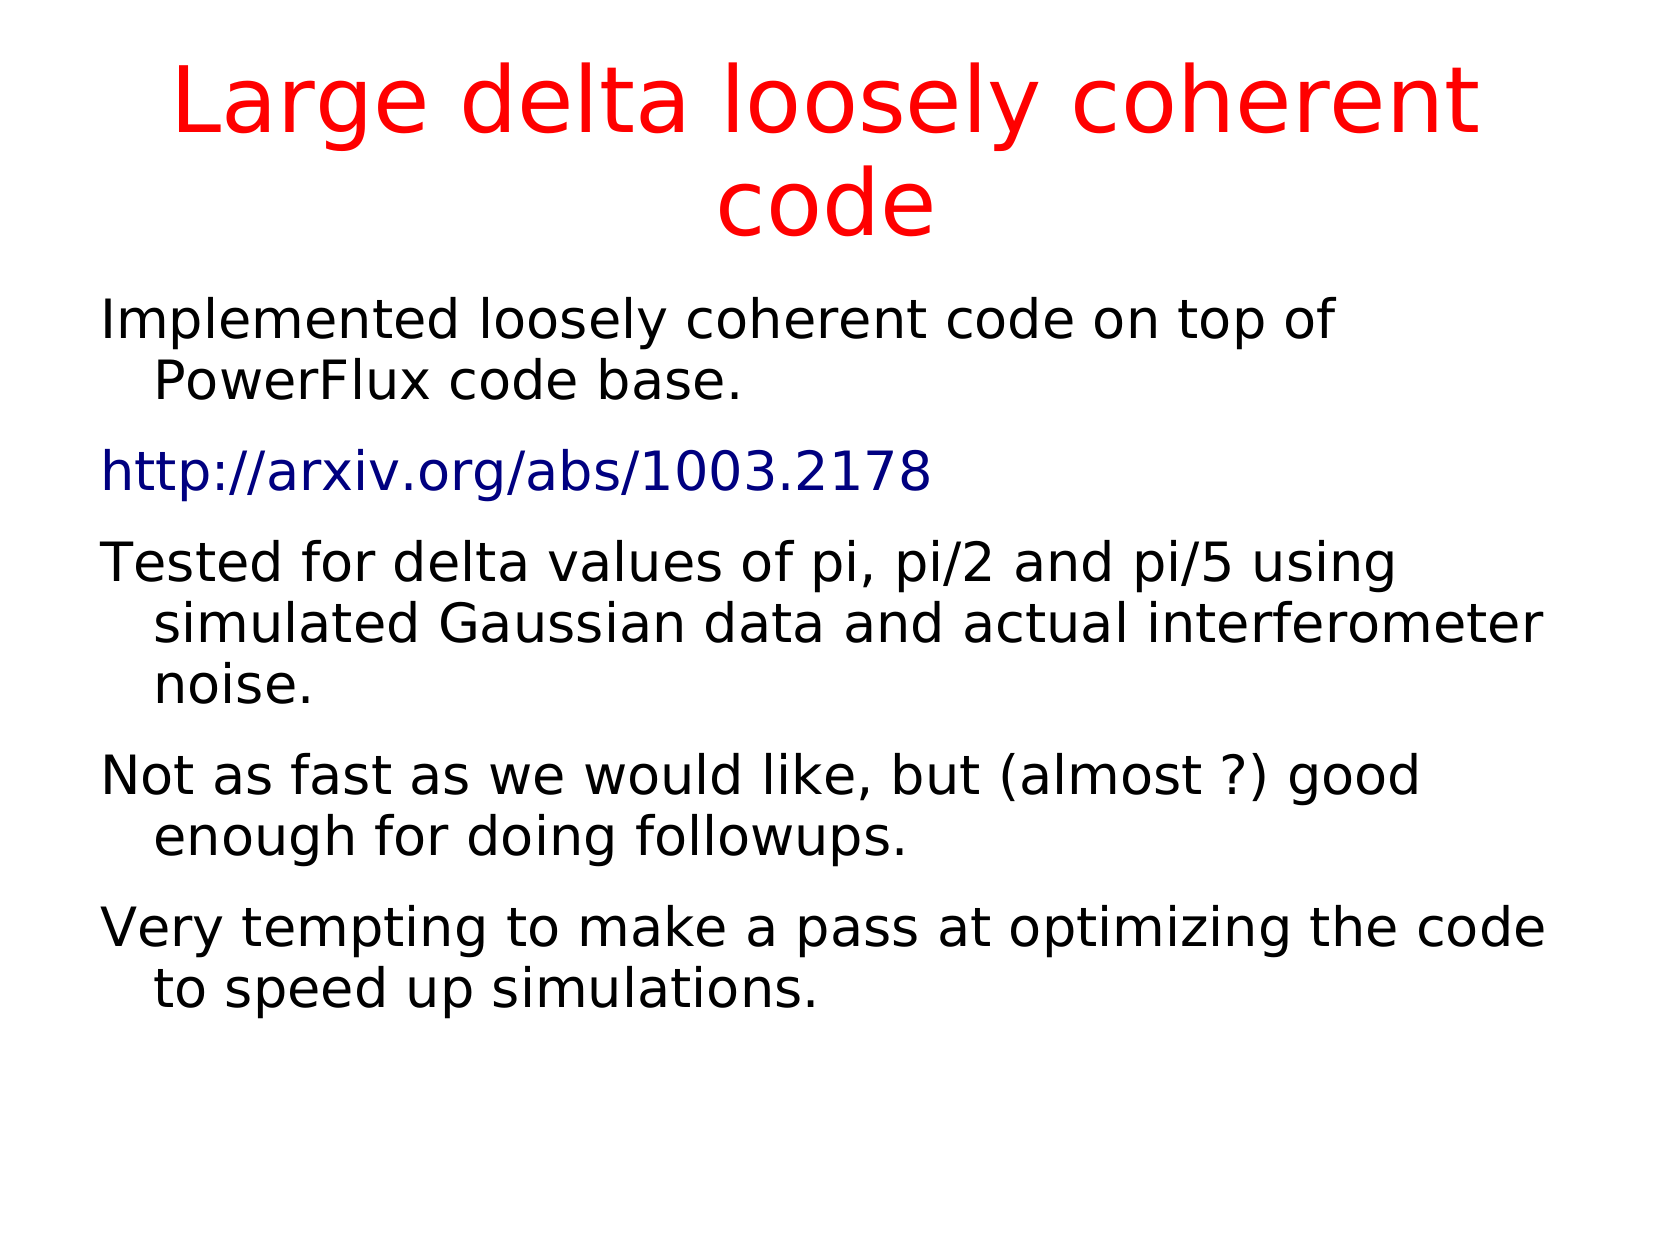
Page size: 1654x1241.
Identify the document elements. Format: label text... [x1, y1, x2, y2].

title Large delta loosely coherent code [82, 47, 1571, 259]
list Implemented loosely coherent code on top of PowerFlux code base. http://arxiv.org/abs/1003.2178 Tested for delta values of pi, pi/2 and pi/5 using simulated Gaussian data and actual interferometer noise. Not as fast as we would like, but (almost ?) good enough for doing followups. Very tempting to make a pass at optimizing the code to speed up simulations. [82, 290, 1571, 1109]
